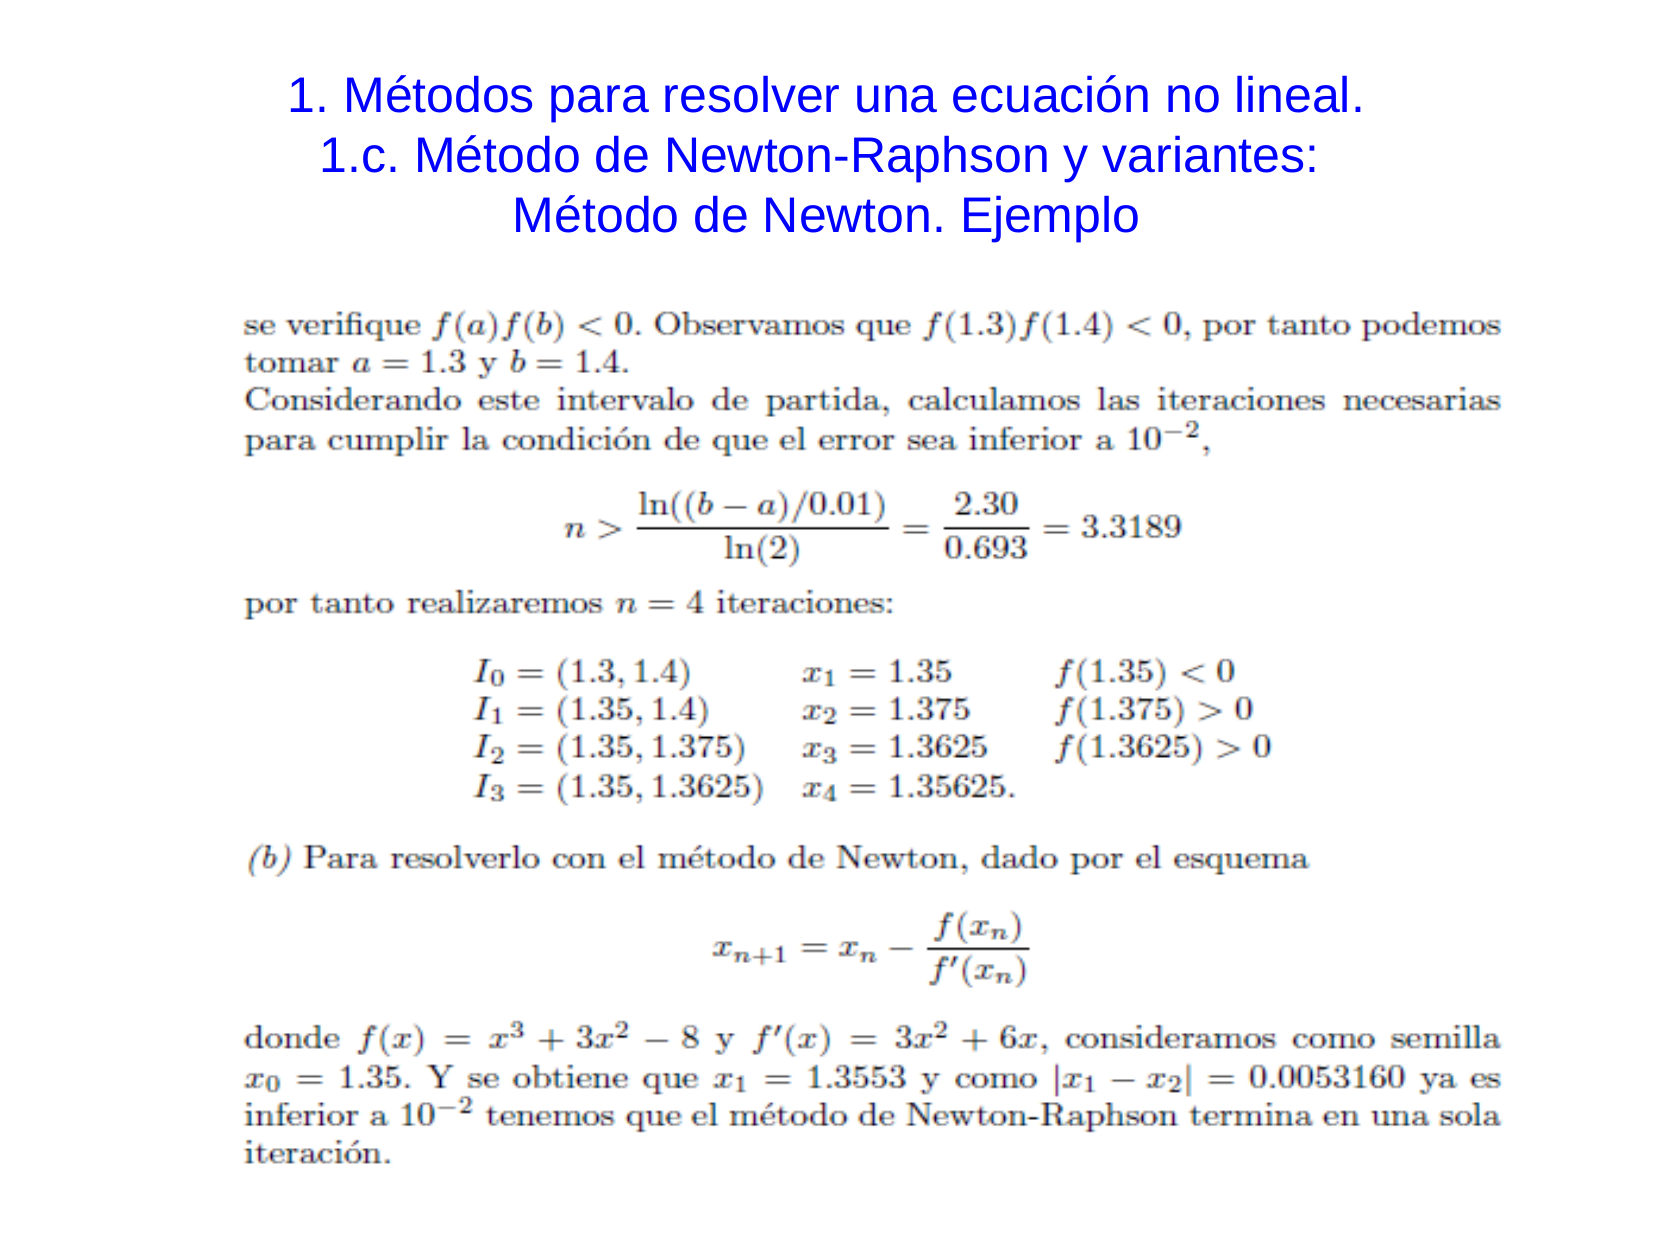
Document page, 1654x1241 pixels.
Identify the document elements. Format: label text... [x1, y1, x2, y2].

title 1. Métodos para resolver una ecuación no lineal. 1.c. Método de Newton-Raphson y variantes: Método de Newton. Ejemplo [82, 49, 1571, 257]
picture [183, 283, 1537, 1191]
